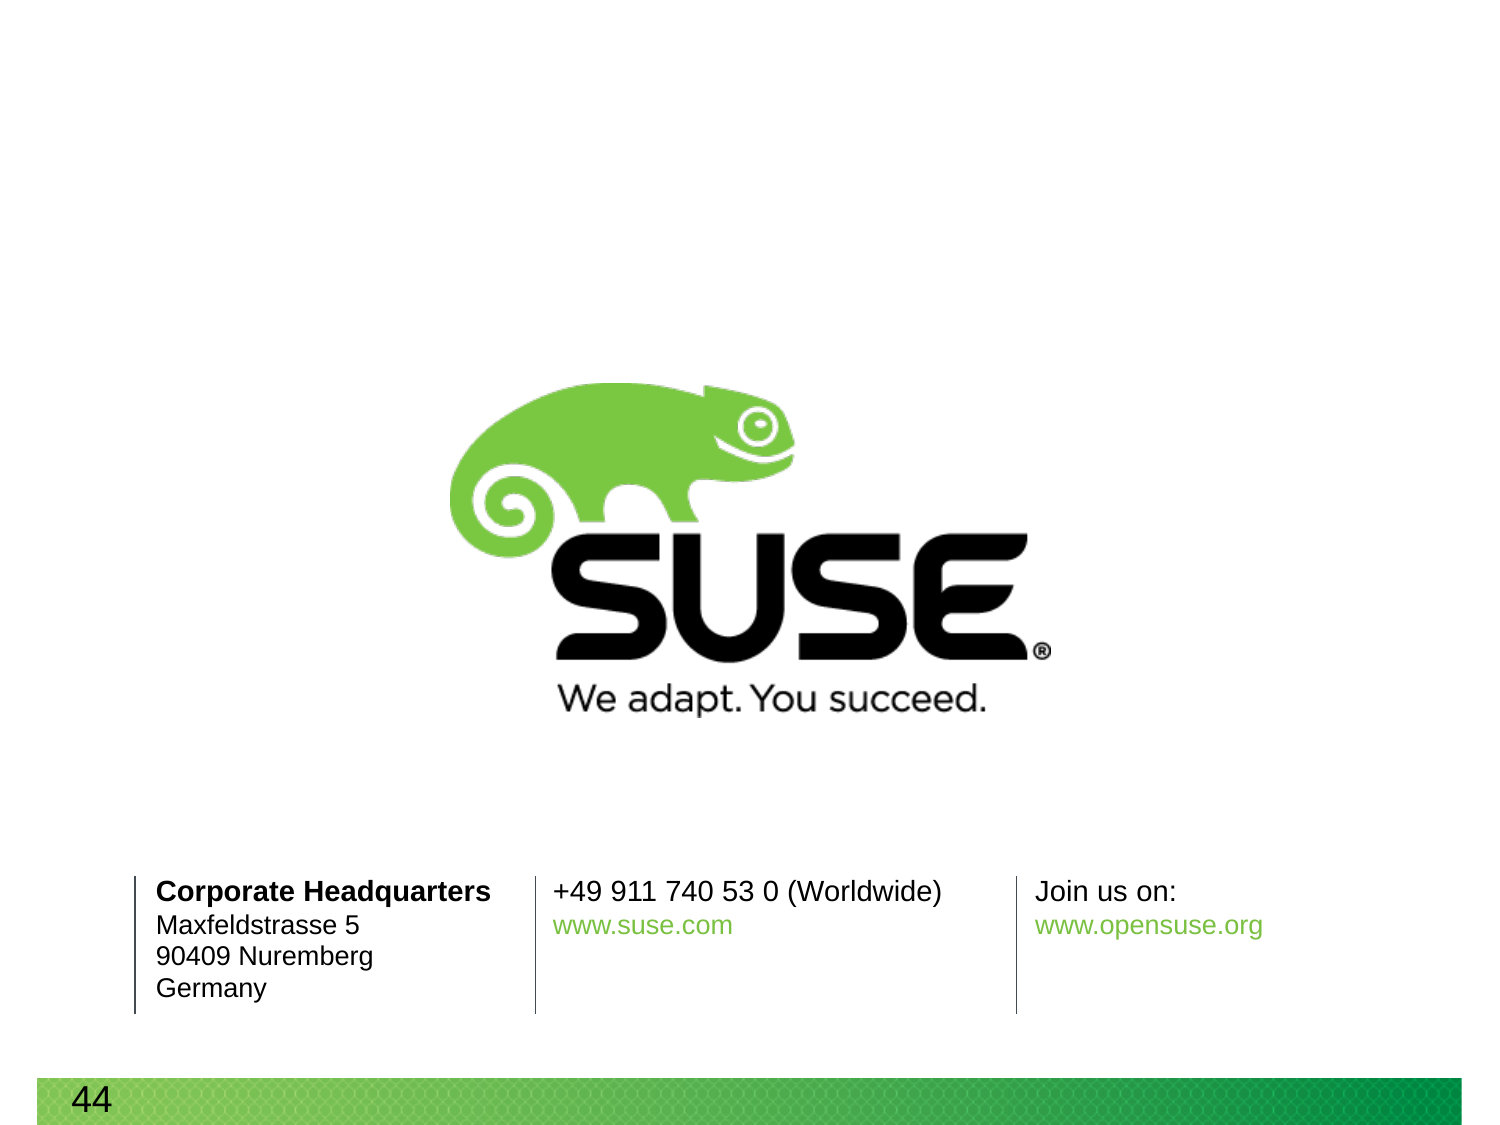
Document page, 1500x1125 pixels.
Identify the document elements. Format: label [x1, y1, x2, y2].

picture [450, 383, 1051, 718]
picture [37, 1078, 1462, 1125]
